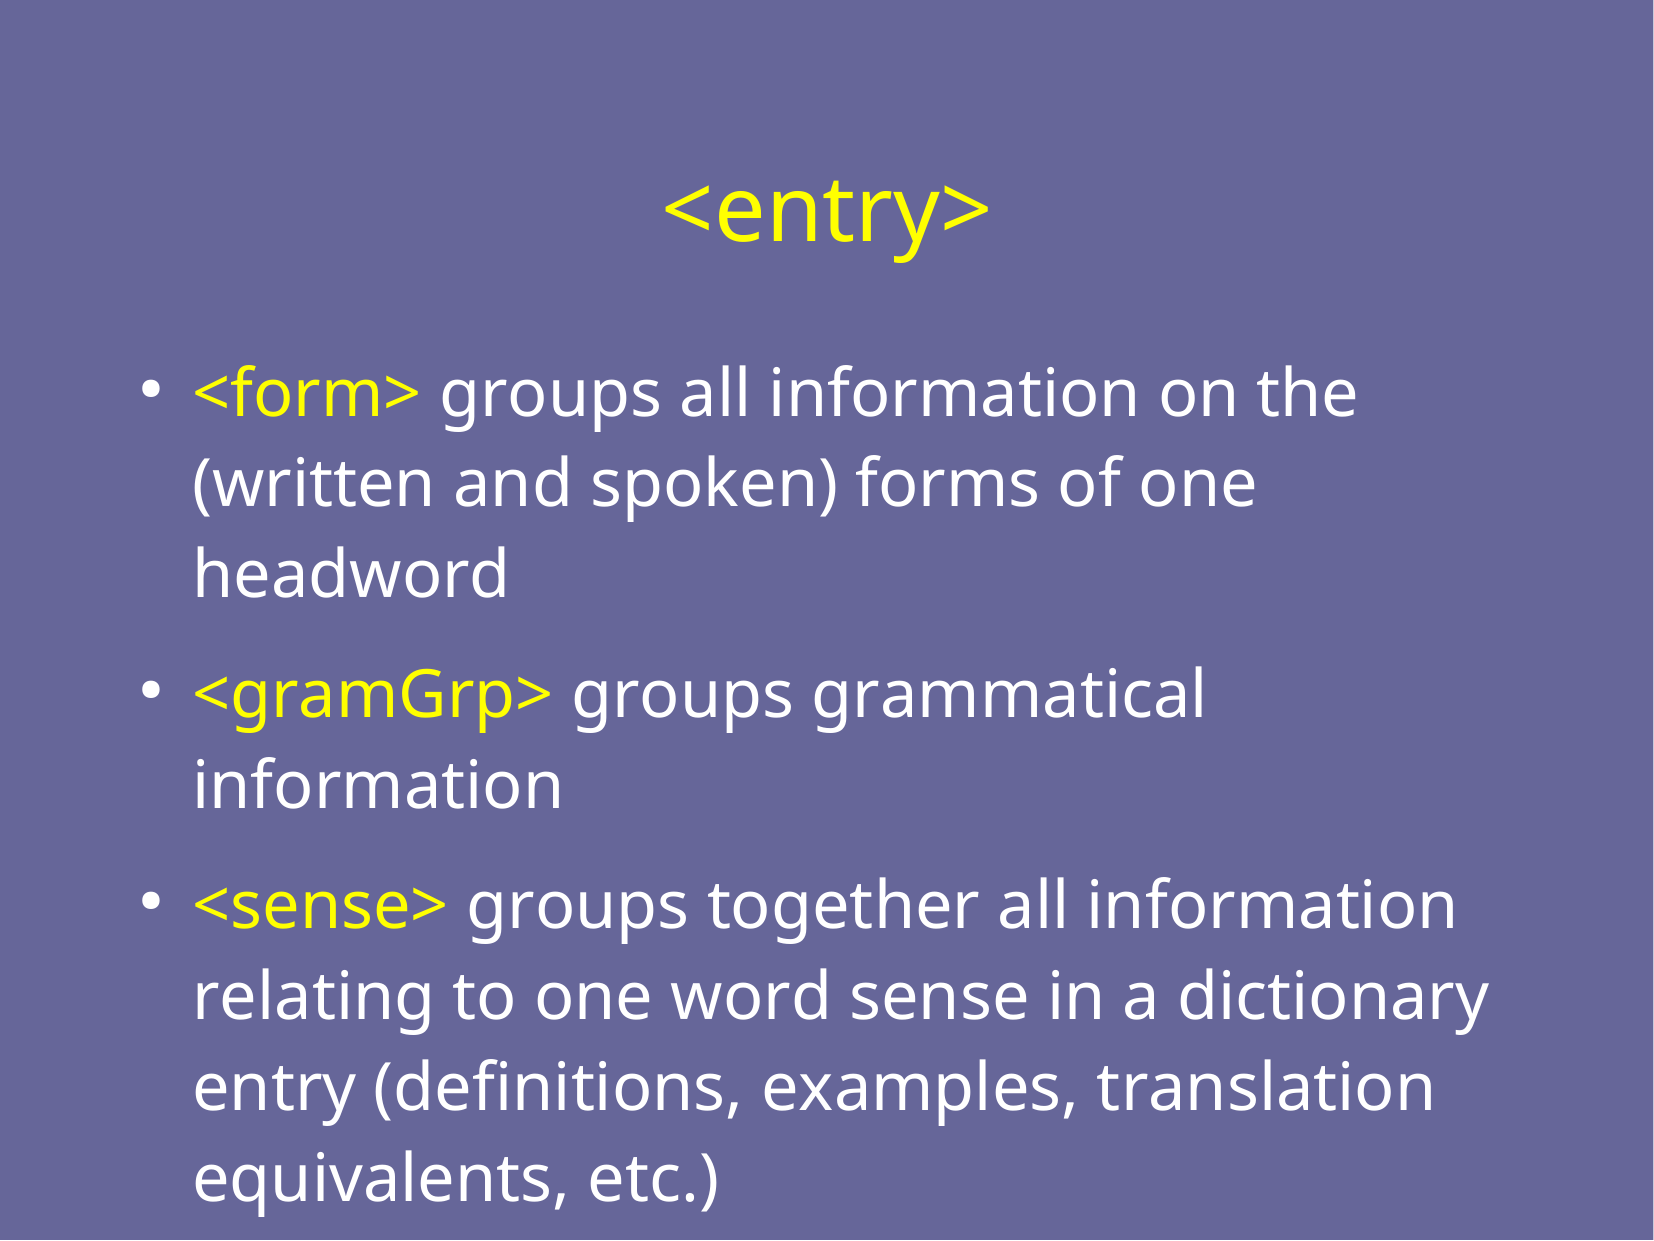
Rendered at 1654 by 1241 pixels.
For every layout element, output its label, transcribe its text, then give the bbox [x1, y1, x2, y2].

title <entry> [121, 110, 1534, 303]
list <form> groups all information on the (written and spoken) forms of one headword <gramGrp> groups grammatical information <sense> groups together all information relating to one word sense in a dictionary entry (definitions, examples, translation equivalents, etc.) [121, 344, 1534, 1112]
